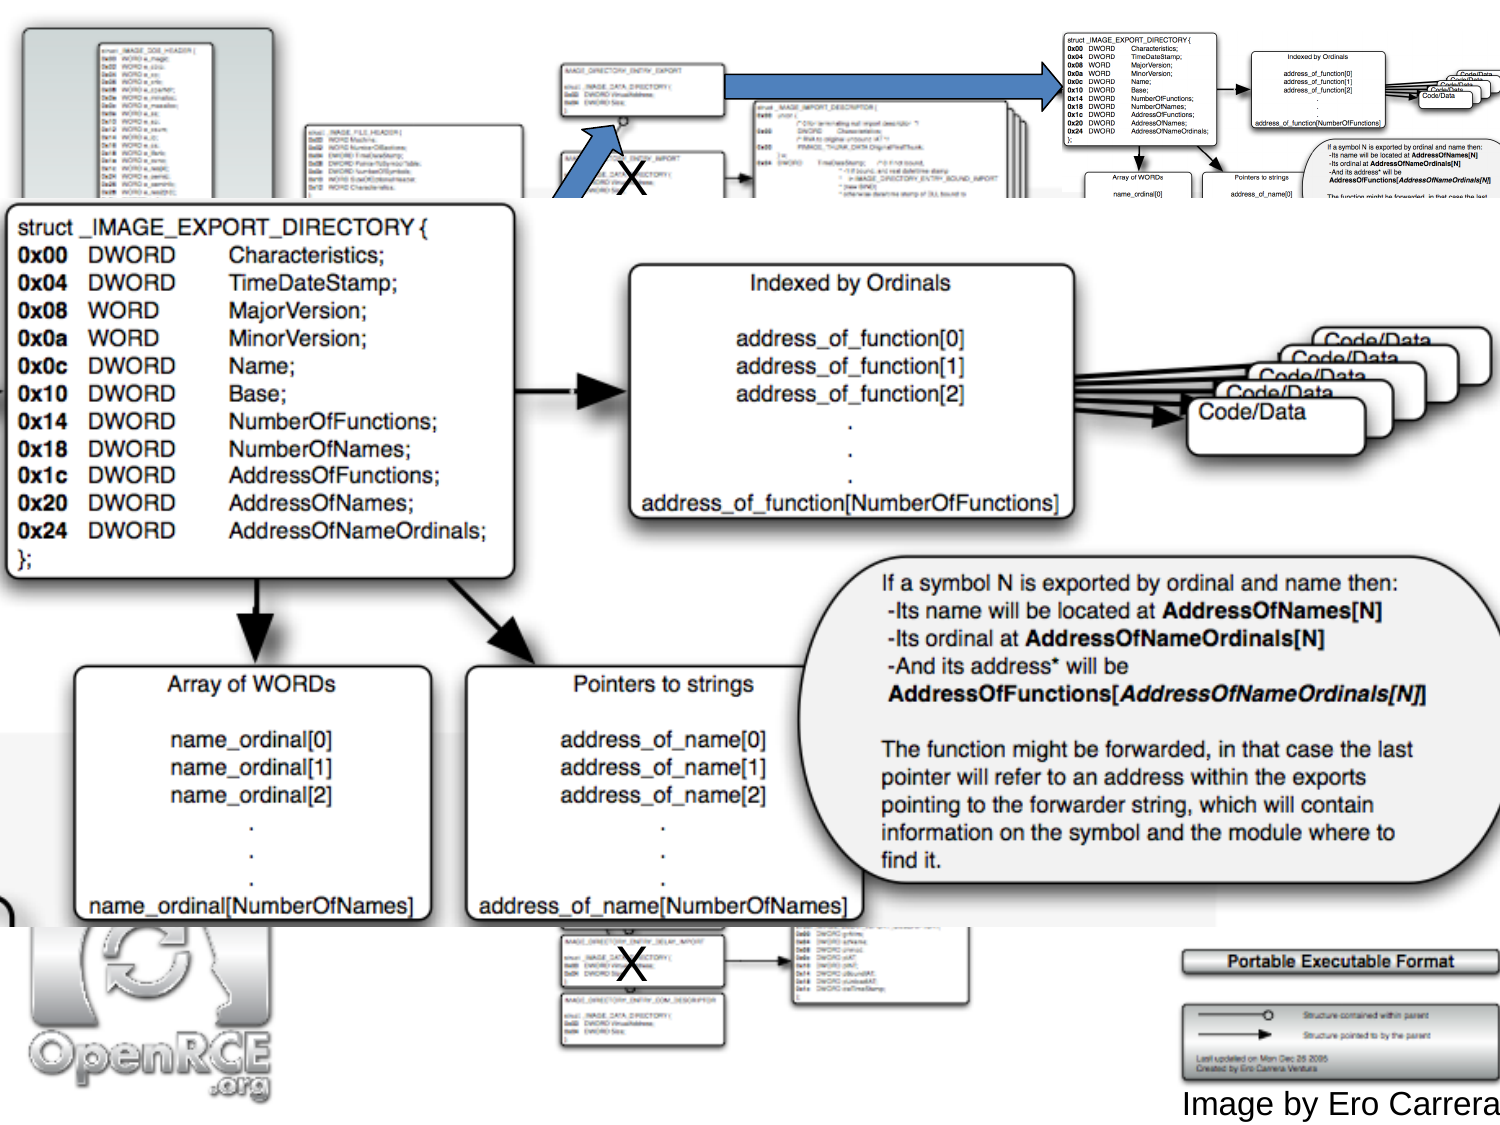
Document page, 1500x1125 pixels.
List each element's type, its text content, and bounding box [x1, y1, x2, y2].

text_box X [600, 927, 664, 938]
text_box X [600, 137, 664, 198]
text_box X [600, 938, 664, 1000]
text_box [552, 125, 618, 198]
text_box [724, 62, 1063, 112]
picture [0, 6, 1500, 1125]
text_box Image by Ero Carrera [1167, 1074, 1500, 1125]
